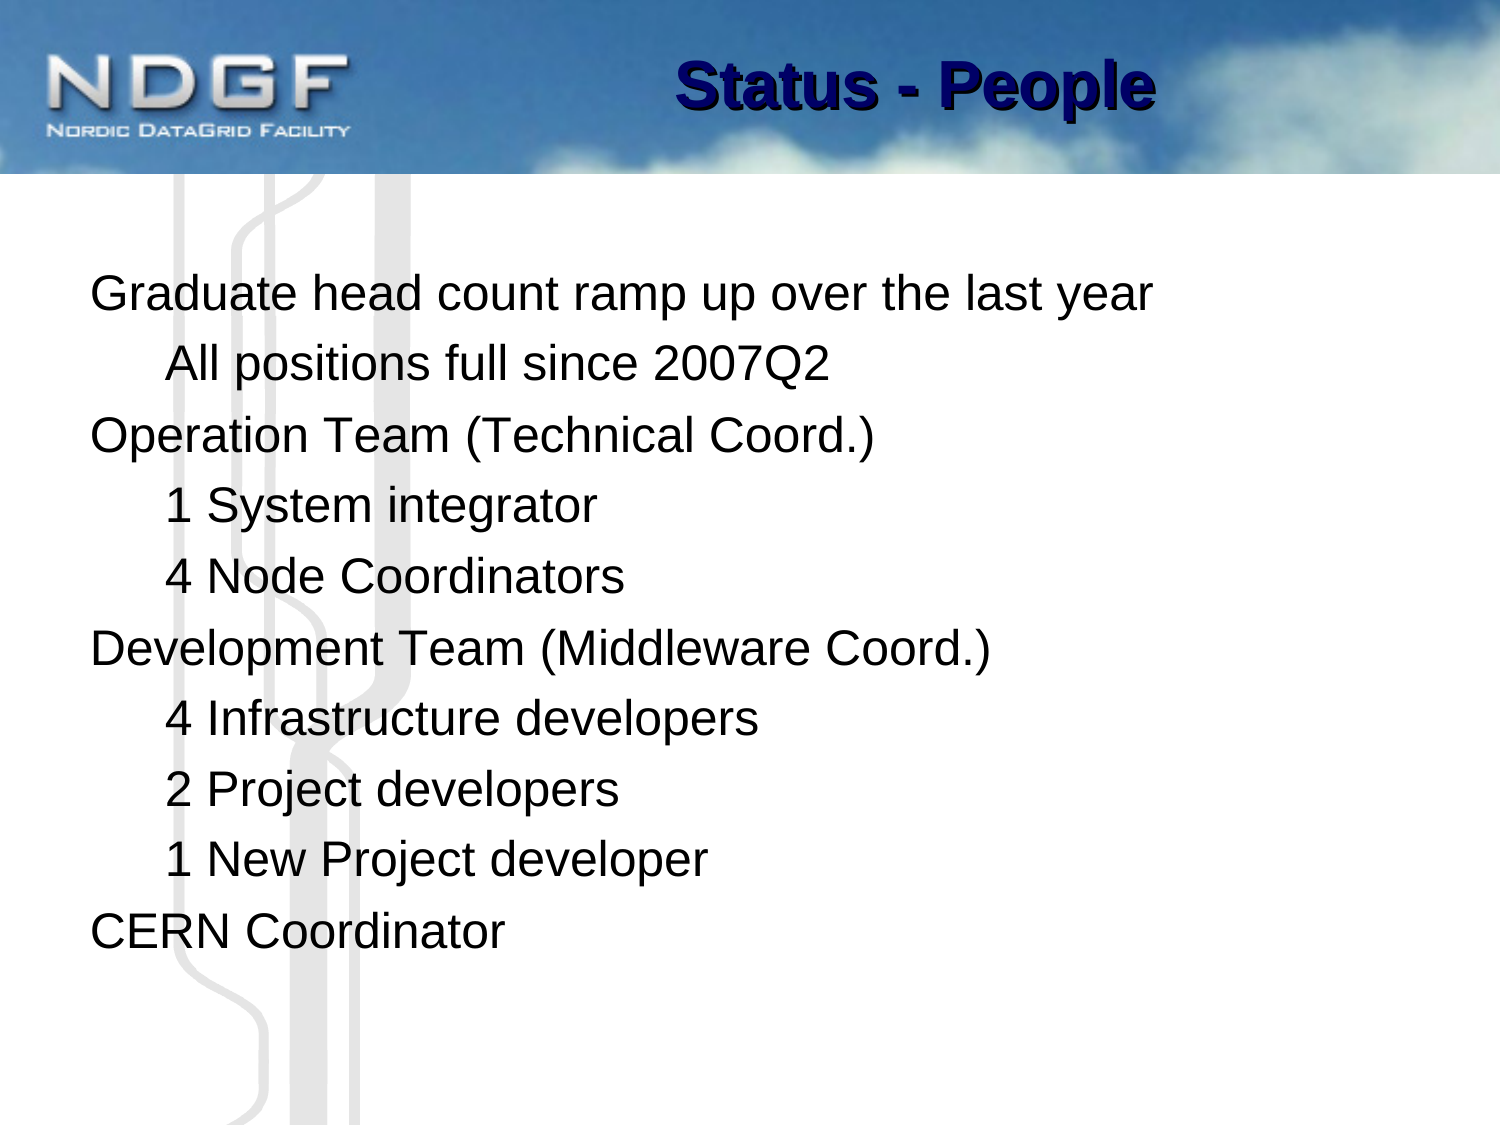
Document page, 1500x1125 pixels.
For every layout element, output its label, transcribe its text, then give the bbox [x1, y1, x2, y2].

list Graduate head count ramp up over the last year All positions full since 2007Q2 Operation Team (Technical Coord.) 1 System integrator 4 Node Coordinators Development Team (Middleware Coord.) 4 Infrastructure developers 2 Project developers 1 New Project developer CERN Coordinator [75, 262, 1426, 1006]
title Status - People [372, 19, 1459, 149]
picture [0, 0, 1500, 1125]
